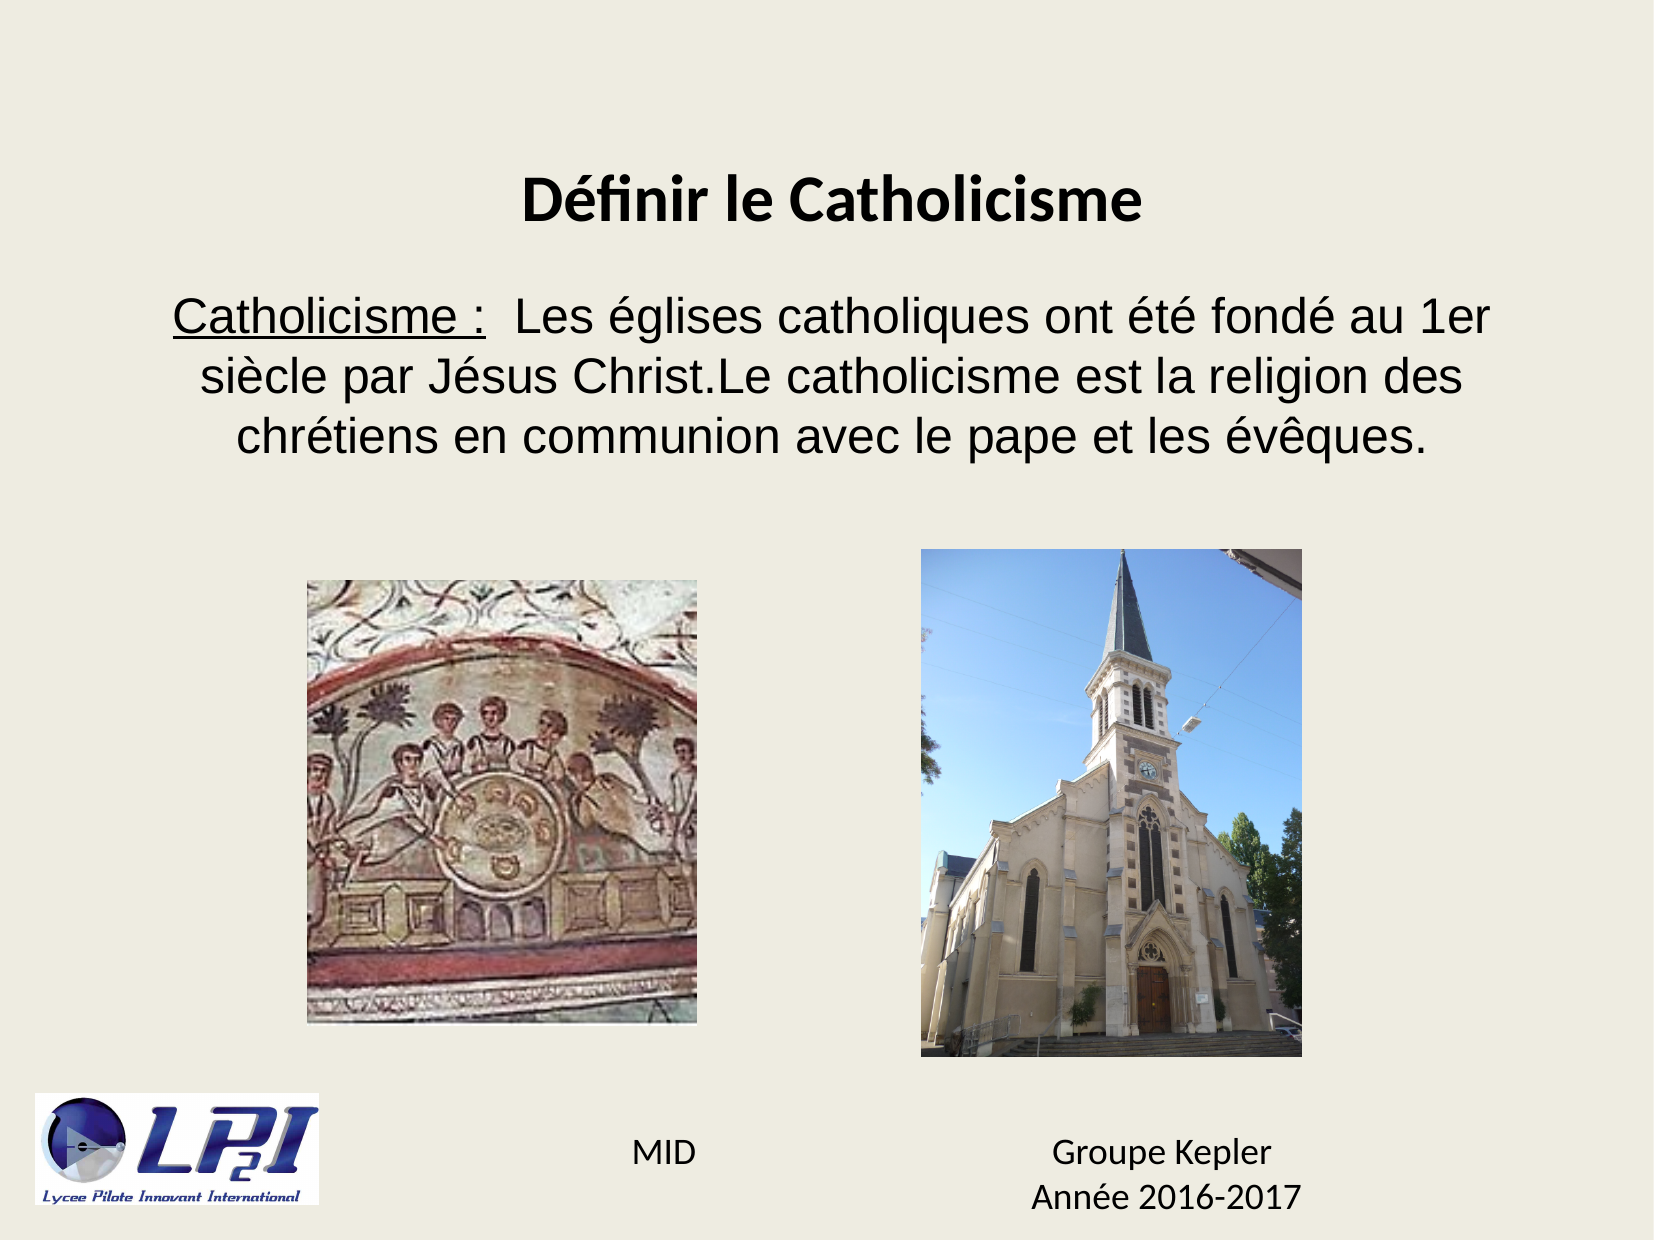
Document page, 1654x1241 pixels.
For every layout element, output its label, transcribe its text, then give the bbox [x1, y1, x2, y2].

text_box Définir le Catholicisme [330, 76, 1335, 313]
picture [35, 1093, 319, 1205]
picture [921, 549, 1302, 1057]
subtitle Catholicisme : Les églises catholiques ont été fondé au 1er siècle par Jésus Christ.Le catholicisme est la religion des chrétiens en communion avec le pape et les évêques. [88, 0, 1577, 820]
picture [307, 580, 697, 1026]
footer MID Groupe Kepler Année 2016-2017 [472, 1119, 1585, 1205]
